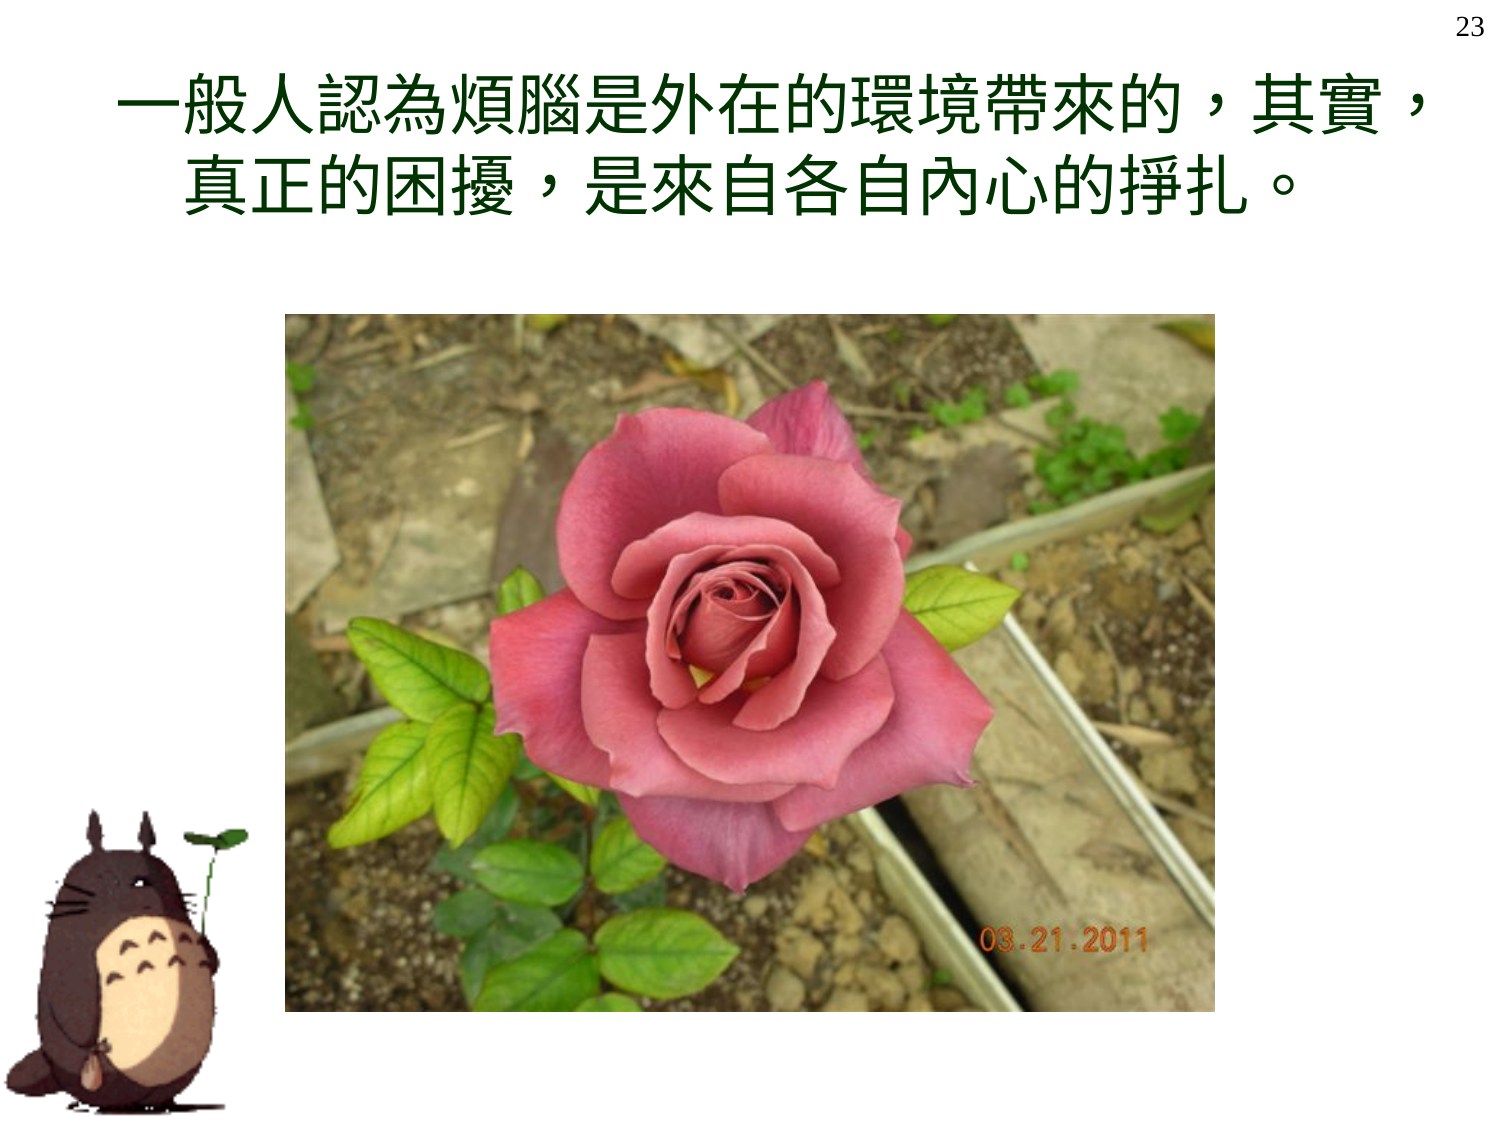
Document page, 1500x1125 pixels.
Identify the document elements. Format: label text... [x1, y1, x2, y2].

picture [0, 807, 254, 1118]
text_box 一般人認為煩腦是外在的環境帶來的，其實，真正的困擾，是來自各自內心的掙扎。 [80, 55, 1420, 232]
text_box <編號> [1249, 0, 1500, 76]
picture [285, 314, 1215, 1012]
